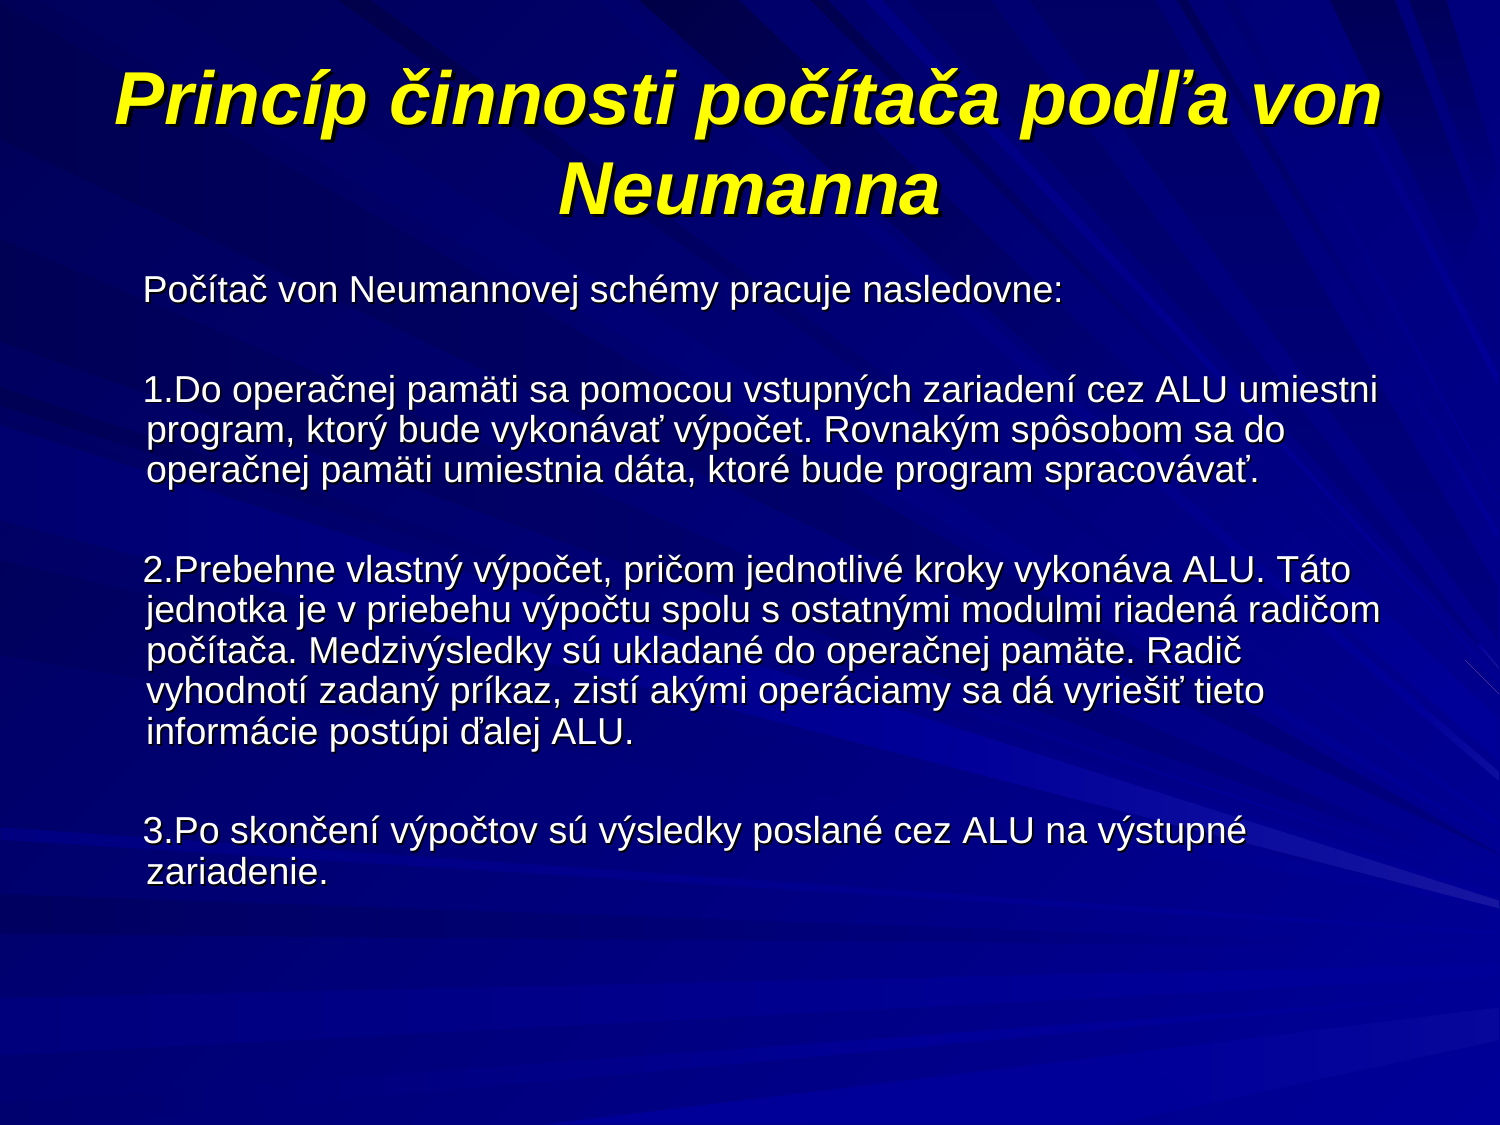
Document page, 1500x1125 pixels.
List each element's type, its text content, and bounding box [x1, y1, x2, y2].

title Princíp činnosti počítača podľa von Neumanna [75, 45, 1426, 234]
list Počítač von Neumannovej schémy pracuje nasledovne: 1.Do operačnej pamäti sa pomocou vstupných zariadení cez ALU umiestni program, ktorý bude vykonávať výpočet. Rovnakým spôsobom sa do operačnej pamäti umiestnia dáta, ktoré bude program spracovávať. 2.Prebehne vlastný výpočet, pričom jednotlivé kroky vykonáva ALU. Táto jednotka je v priebehu výpočtu spolu s ostatnými modulmi riadená radičom počítača. Medzivýsledky sú ukladané do operačnej pamäte. Radič vyhodnotí zadaný príkaz, zistí akými operáciamy sa dá vyriešiť tieto informácie postúpi ďalej ALU. 3.Po skončení výpočtov sú výsledky poslané cez ALU na výstupné zariadenie. [75, 262, 1426, 1006]
